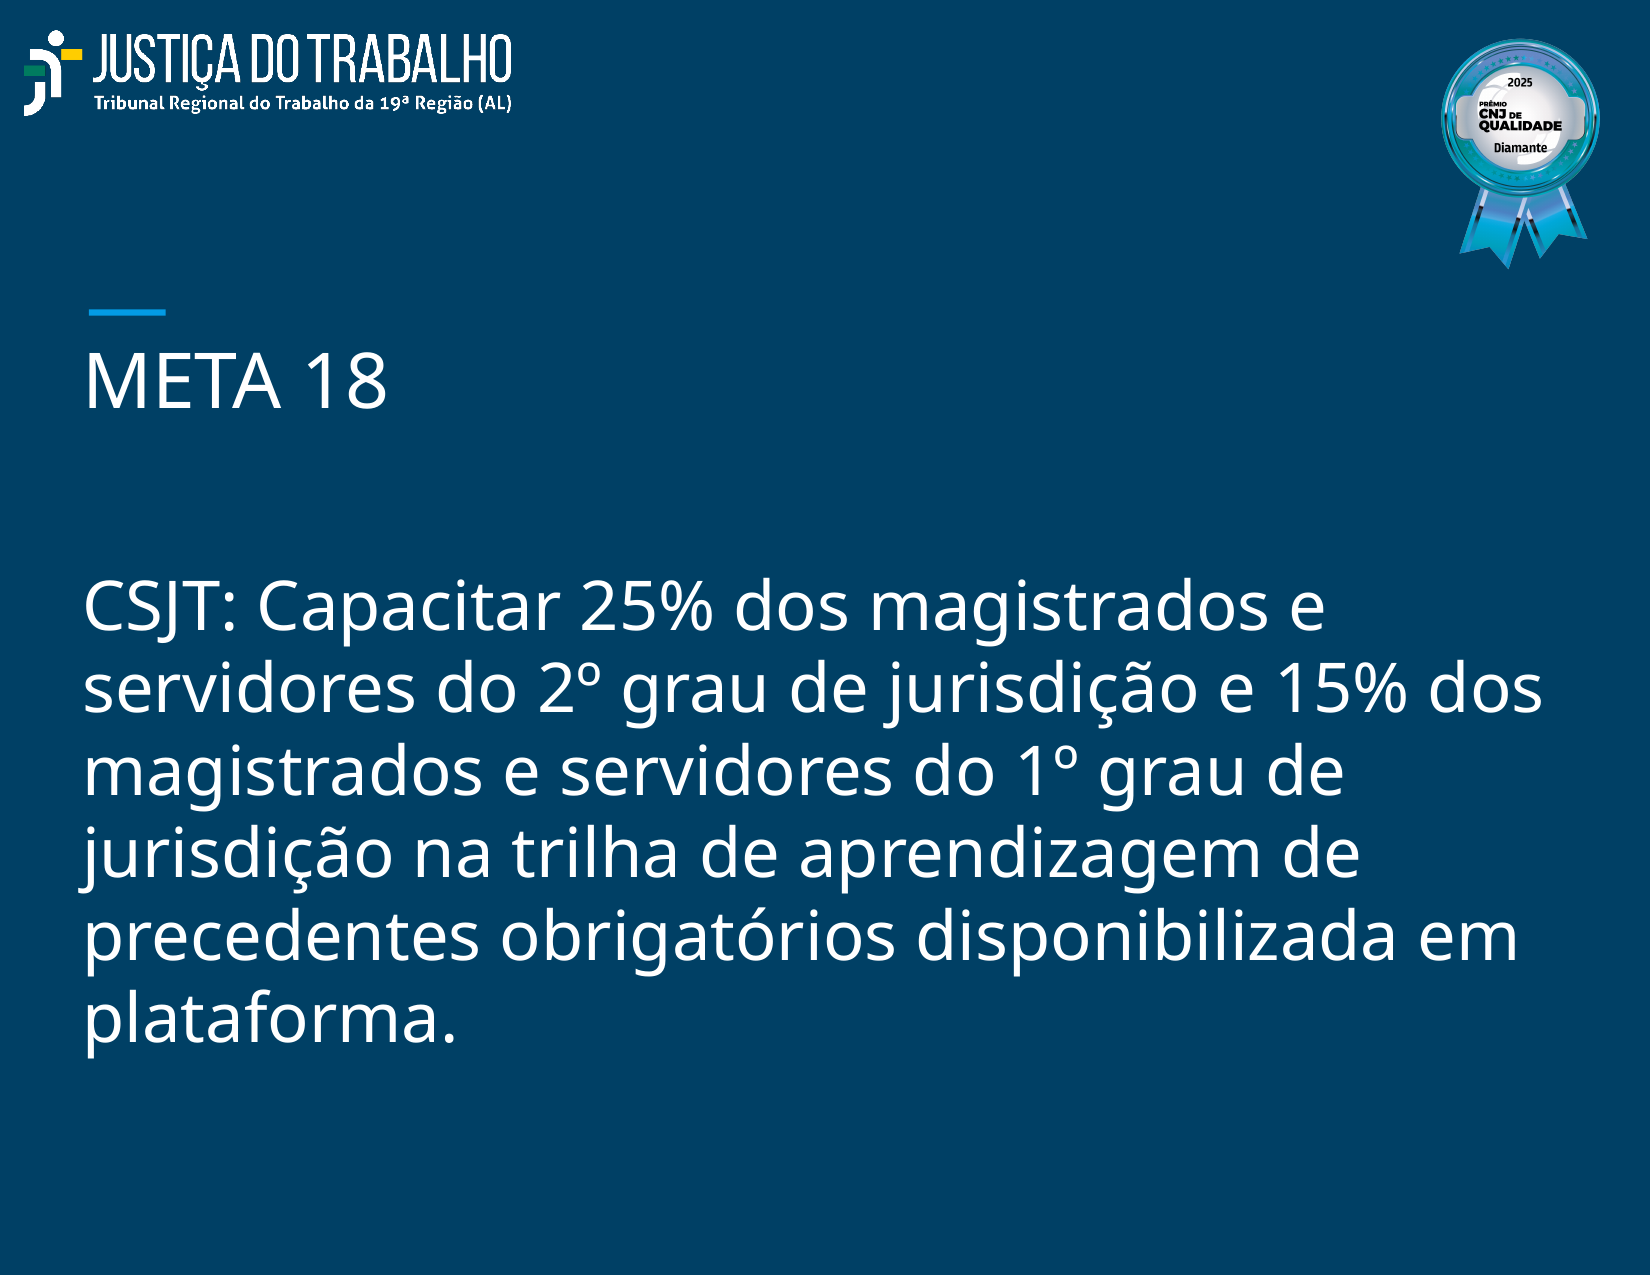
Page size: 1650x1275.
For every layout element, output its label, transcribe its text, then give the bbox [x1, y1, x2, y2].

picture [1440, 37, 1601, 271]
title META 18 CSJT: Capacitar 25% dos magistrados e servidores do 2º grau de jurisdição e 15% dos magistrados e servidores do 1º grau de jurisdição na trilha de aprendizagem de precedentes obrigatórios disponibilizada em plataforma. [63, 235, 1574, 1198]
picture [24, 30, 511, 116]
